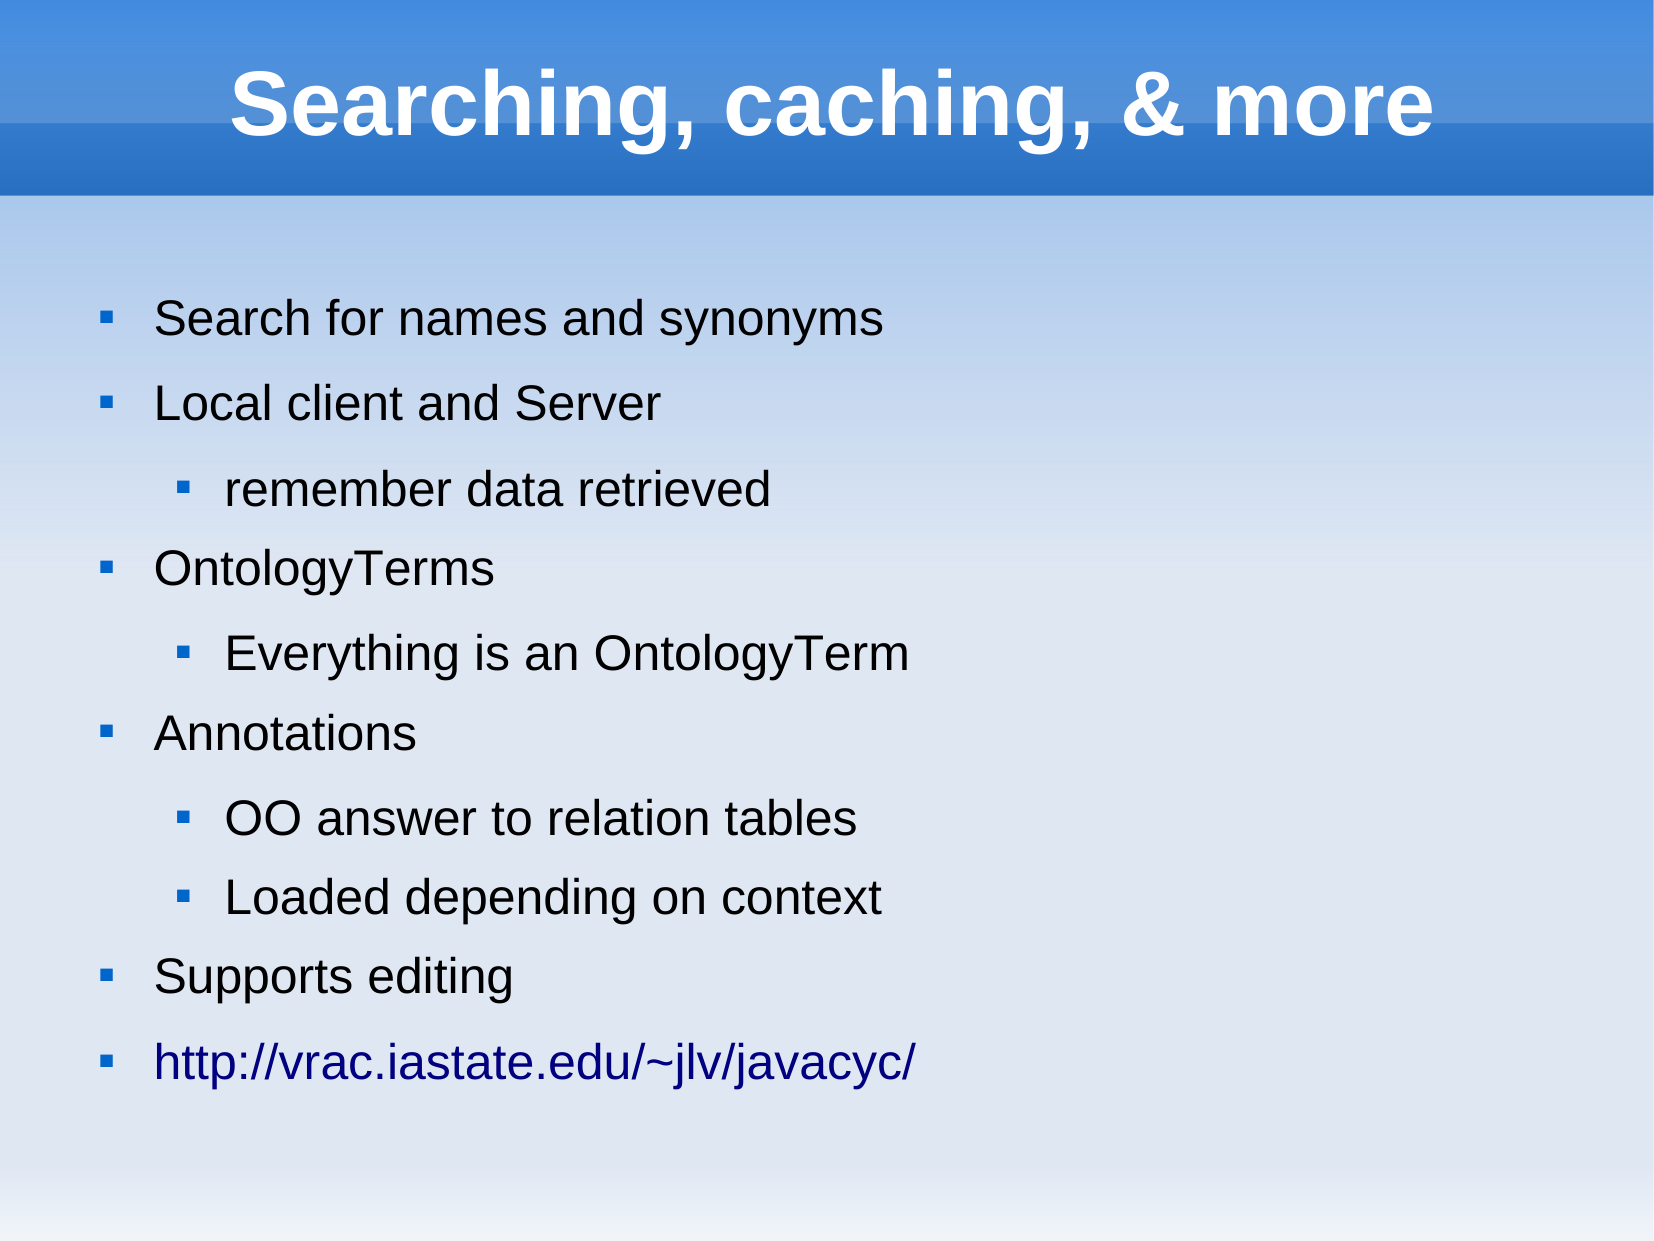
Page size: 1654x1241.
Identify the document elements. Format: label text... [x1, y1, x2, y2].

picture [0, 0, 1654, 1241]
title Searching, caching, & more [76, 0, 1565, 208]
list Search for names and synonyms Local client and Server remember data retrieved OntologyTerms Everything is an OntologyTerm Annotations OO answer to relation tables Loaded depending on context Supports editing http://vrac.iastate.edu/~jlv/javacyc/ [82, 290, 1571, 1094]
